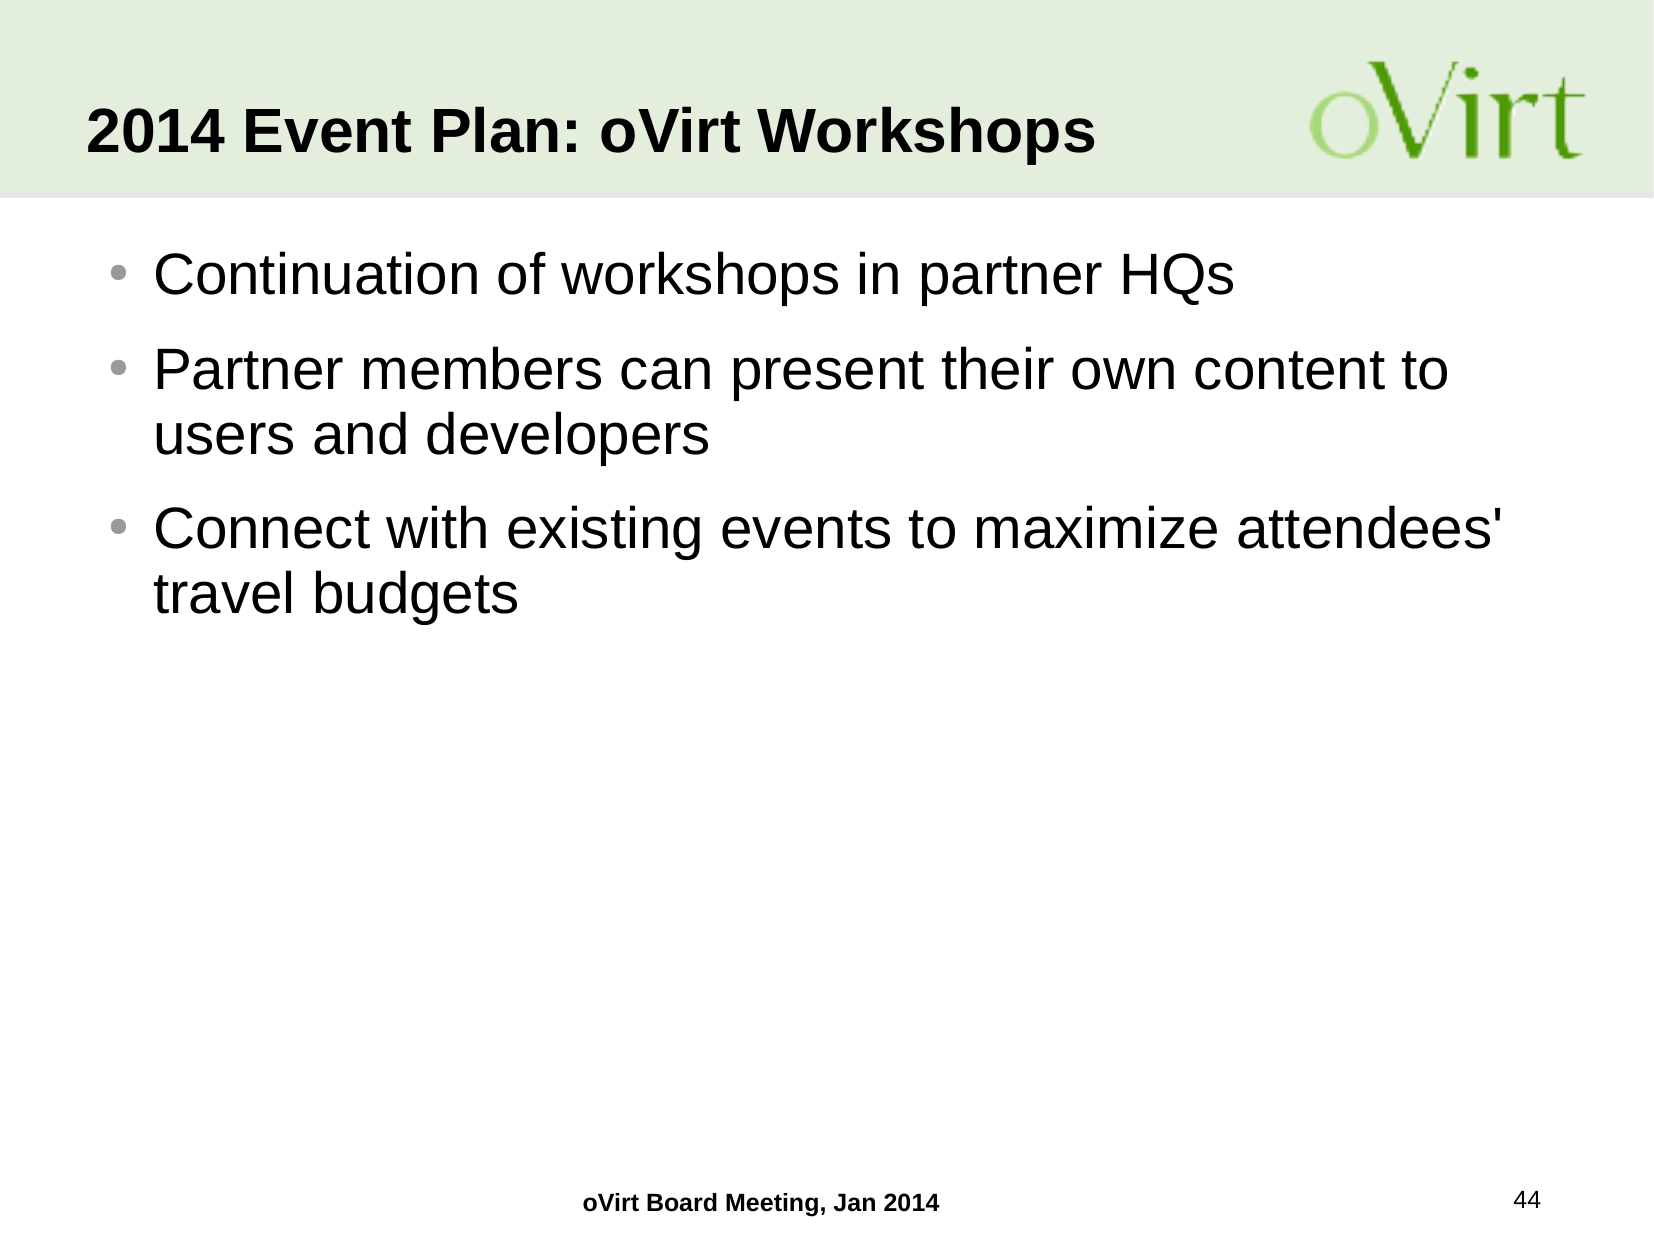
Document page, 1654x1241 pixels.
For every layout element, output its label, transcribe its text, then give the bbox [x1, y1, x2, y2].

title 2014 Event Plan: oVirt Workshops [86, 36, 1307, 225]
list Continuation of workshops in partner HQs Partner members can present their own content to users and developers Connect with existing events to maximize attendees' travel budgets [93, 241, 1582, 932]
picture [1307, 36, 1613, 180]
